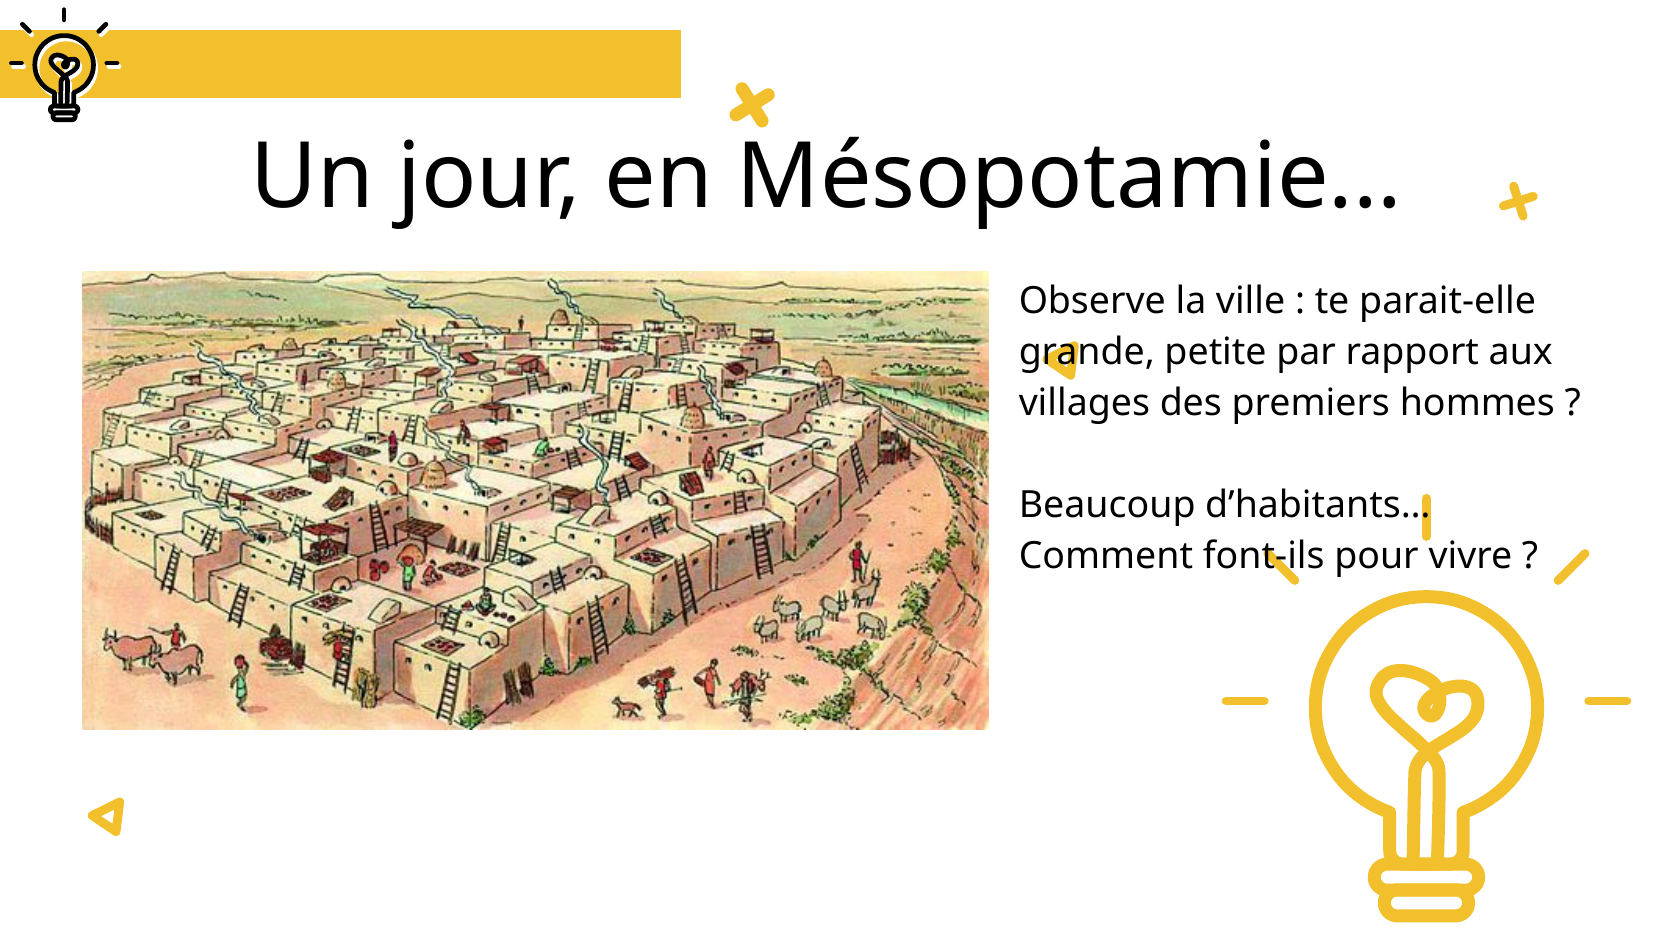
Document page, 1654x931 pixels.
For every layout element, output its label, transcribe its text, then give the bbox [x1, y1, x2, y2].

picture [82, 271, 989, 730]
title Un jour, en Mésopotamie... [82, 94, 1571, 250]
text_box Observe la ville : te parait-elle grande, petite par rapport aux villages des premiers hommes ? Beaucoup d’habitants… Comment font-ils pour vivre ? [1003, 265, 1625, 587]
